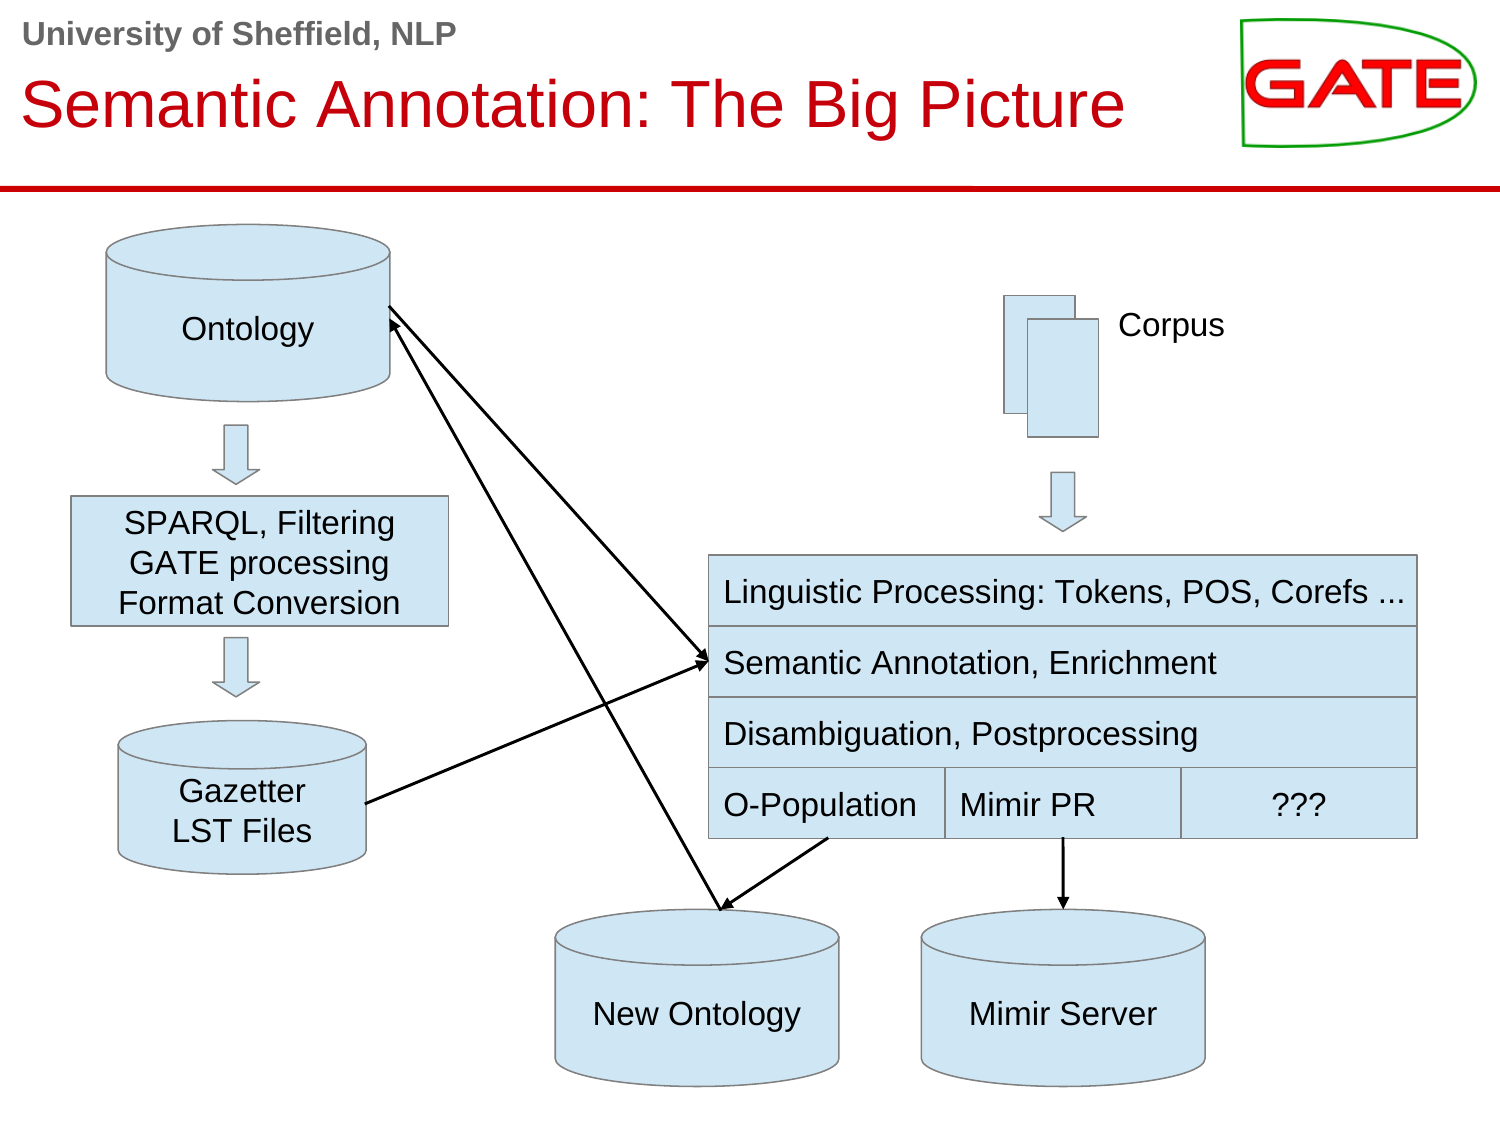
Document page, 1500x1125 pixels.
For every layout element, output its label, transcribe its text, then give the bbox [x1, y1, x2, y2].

title Semantic Annotation: The Big Picture [20, 45, 1240, 166]
text_box SPARQL, Filtering GATE processing Format Conversion [70, 496, 449, 627]
text_box Linguistic Processing: Tokens, POS, Corefs ... [708, 555, 1418, 625]
text_box ??? [1180, 767, 1418, 839]
text_box Disambiguation, Postprocessing [708, 696, 1418, 767]
text_box Semantic Annotation, Enrichment [708, 625, 1418, 696]
text_box Mimir Server [921, 909, 1206, 1087]
text_box O-Population [708, 767, 944, 839]
text_box Corpus [1103, 295, 1241, 355]
text_box [212, 637, 260, 697]
picture [1240, 18, 1477, 148]
text_box [212, 425, 260, 485]
text_box [1039, 472, 1087, 532]
text_box Gazetter LST Files [118, 720, 367, 875]
text_box Ontology [106, 224, 390, 402]
text_box New Ontology [555, 909, 839, 1087]
text_box Mimir PR [944, 767, 1180, 839]
text_box [1004, 295, 1098, 437]
